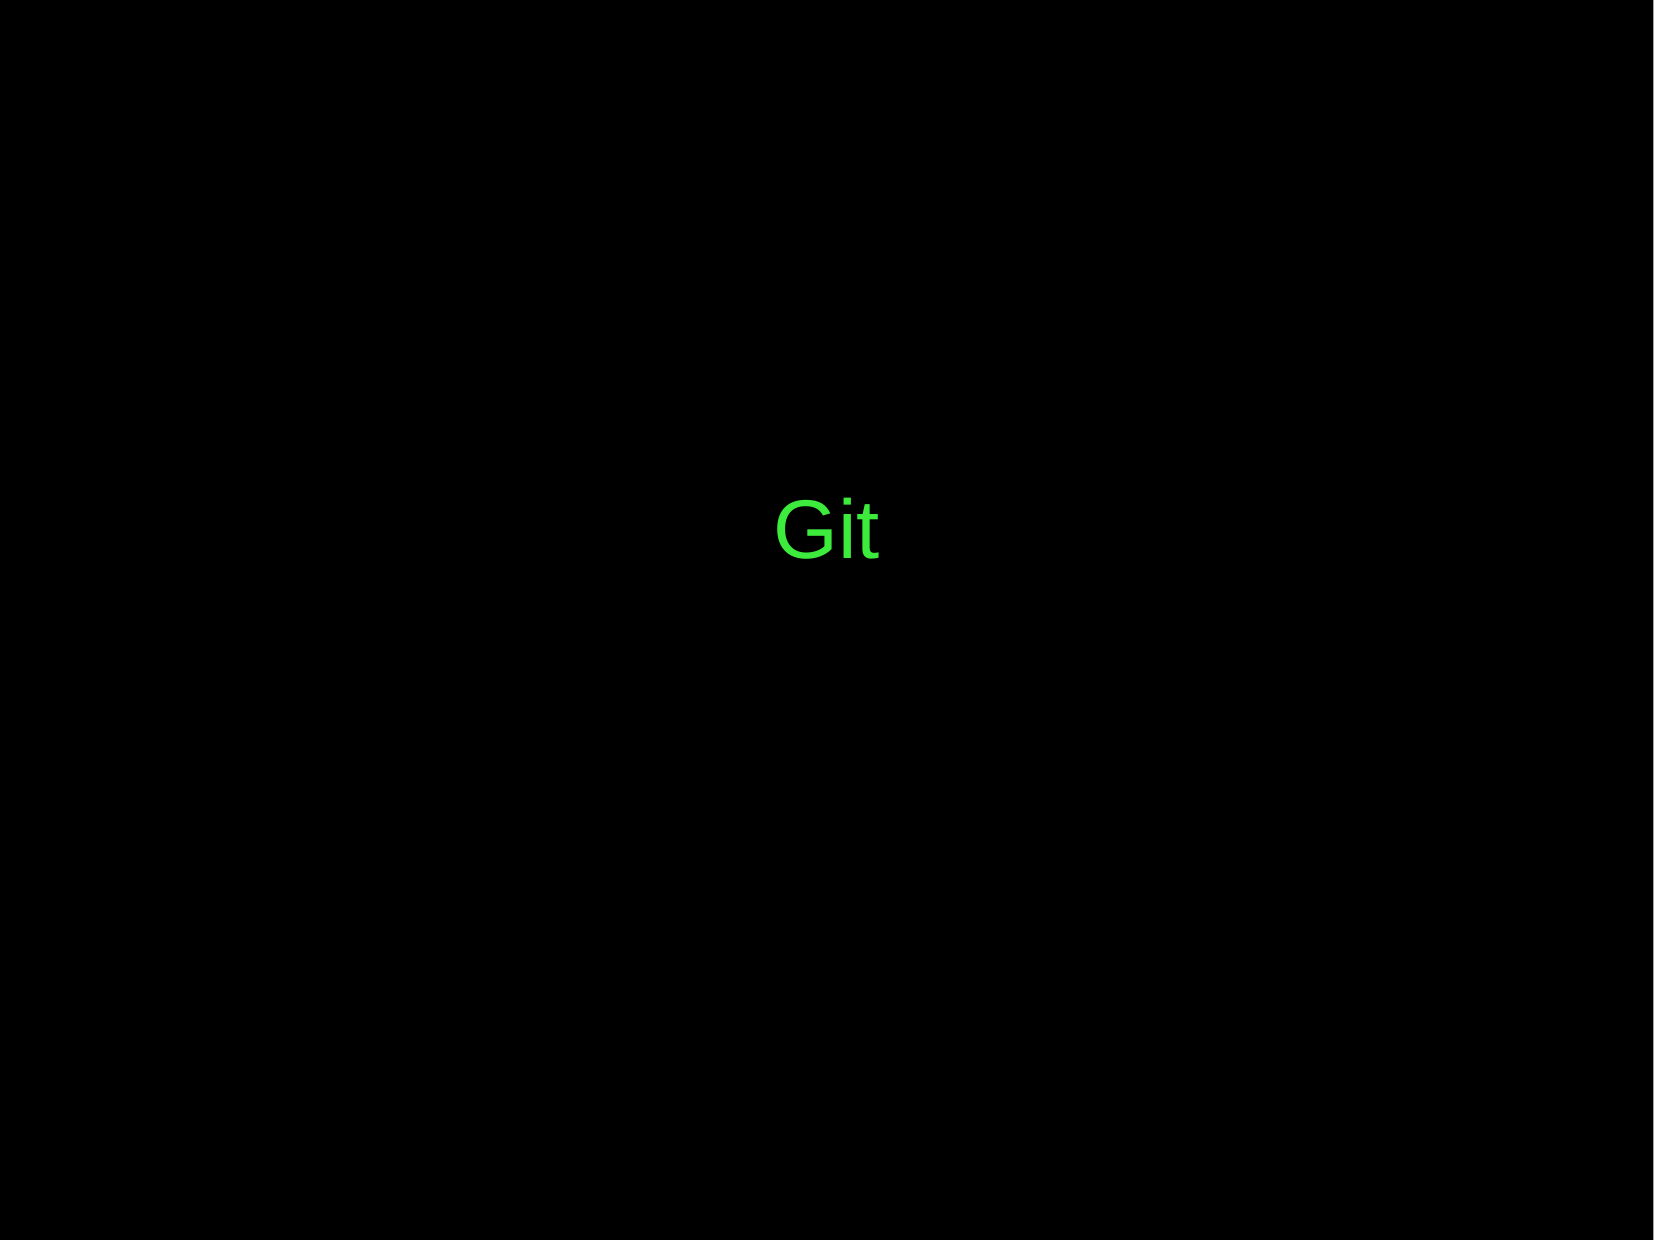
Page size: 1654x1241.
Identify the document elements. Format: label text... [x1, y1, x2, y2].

subtitle Git [82, 49, 1571, 1010]
